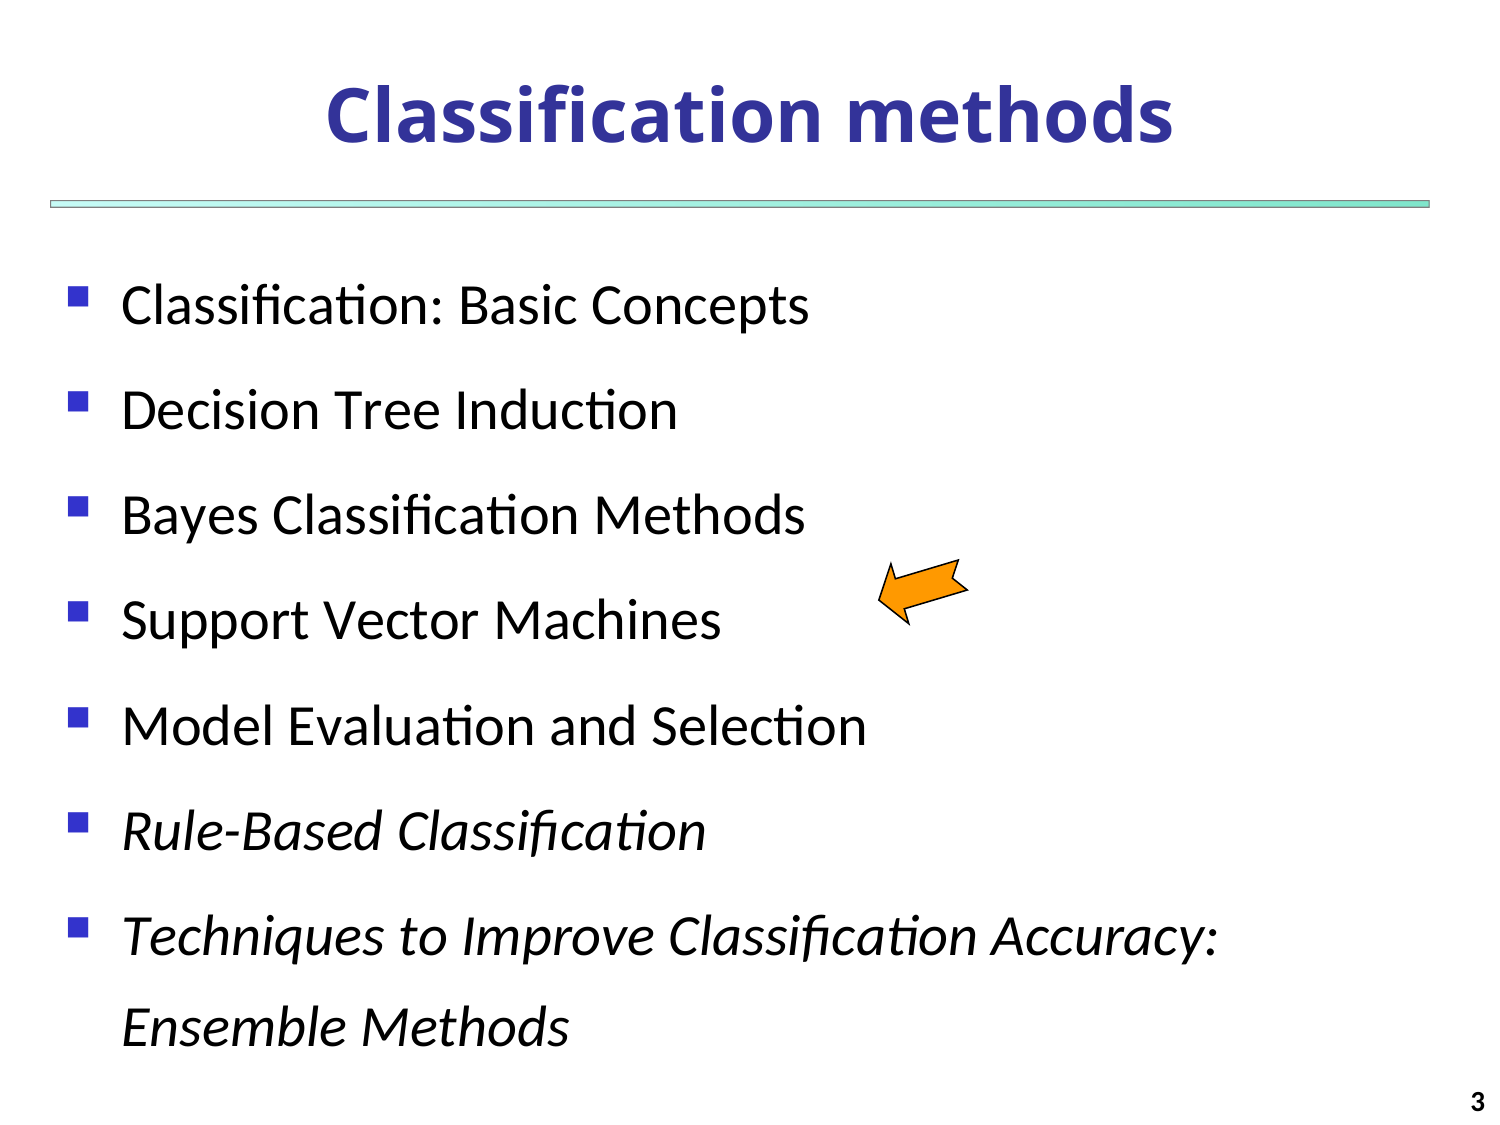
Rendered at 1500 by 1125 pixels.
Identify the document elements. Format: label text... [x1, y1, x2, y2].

title Classification methods [0, 59, 1500, 166]
text_box [878, 560, 968, 624]
text_box <number> [1187, 1062, 1500, 1125]
list Classification: Basic Concepts Decision Tree Induction Bayes Classification Methods Support Vector Machines Model Evaluation and Selection Rule-Based Classification Techniques to Improve Classification Accuracy: Ensemble Methods [49, 237, 1425, 1075]
